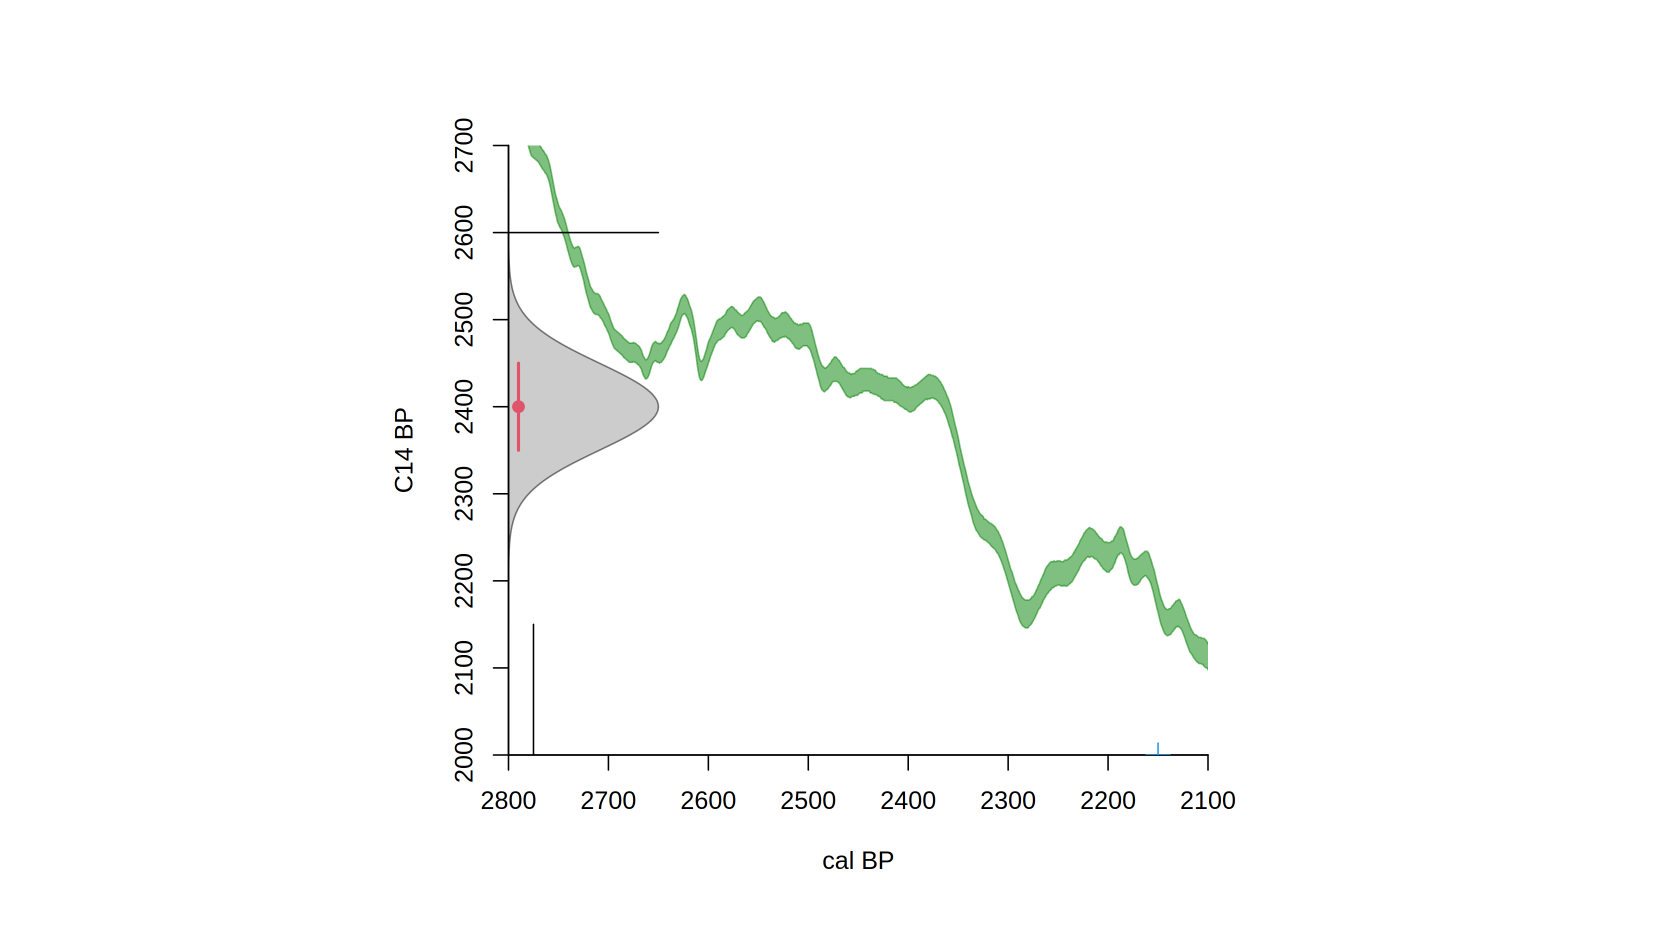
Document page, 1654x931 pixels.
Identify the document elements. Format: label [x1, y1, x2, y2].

picture [385, 22, 1271, 908]
